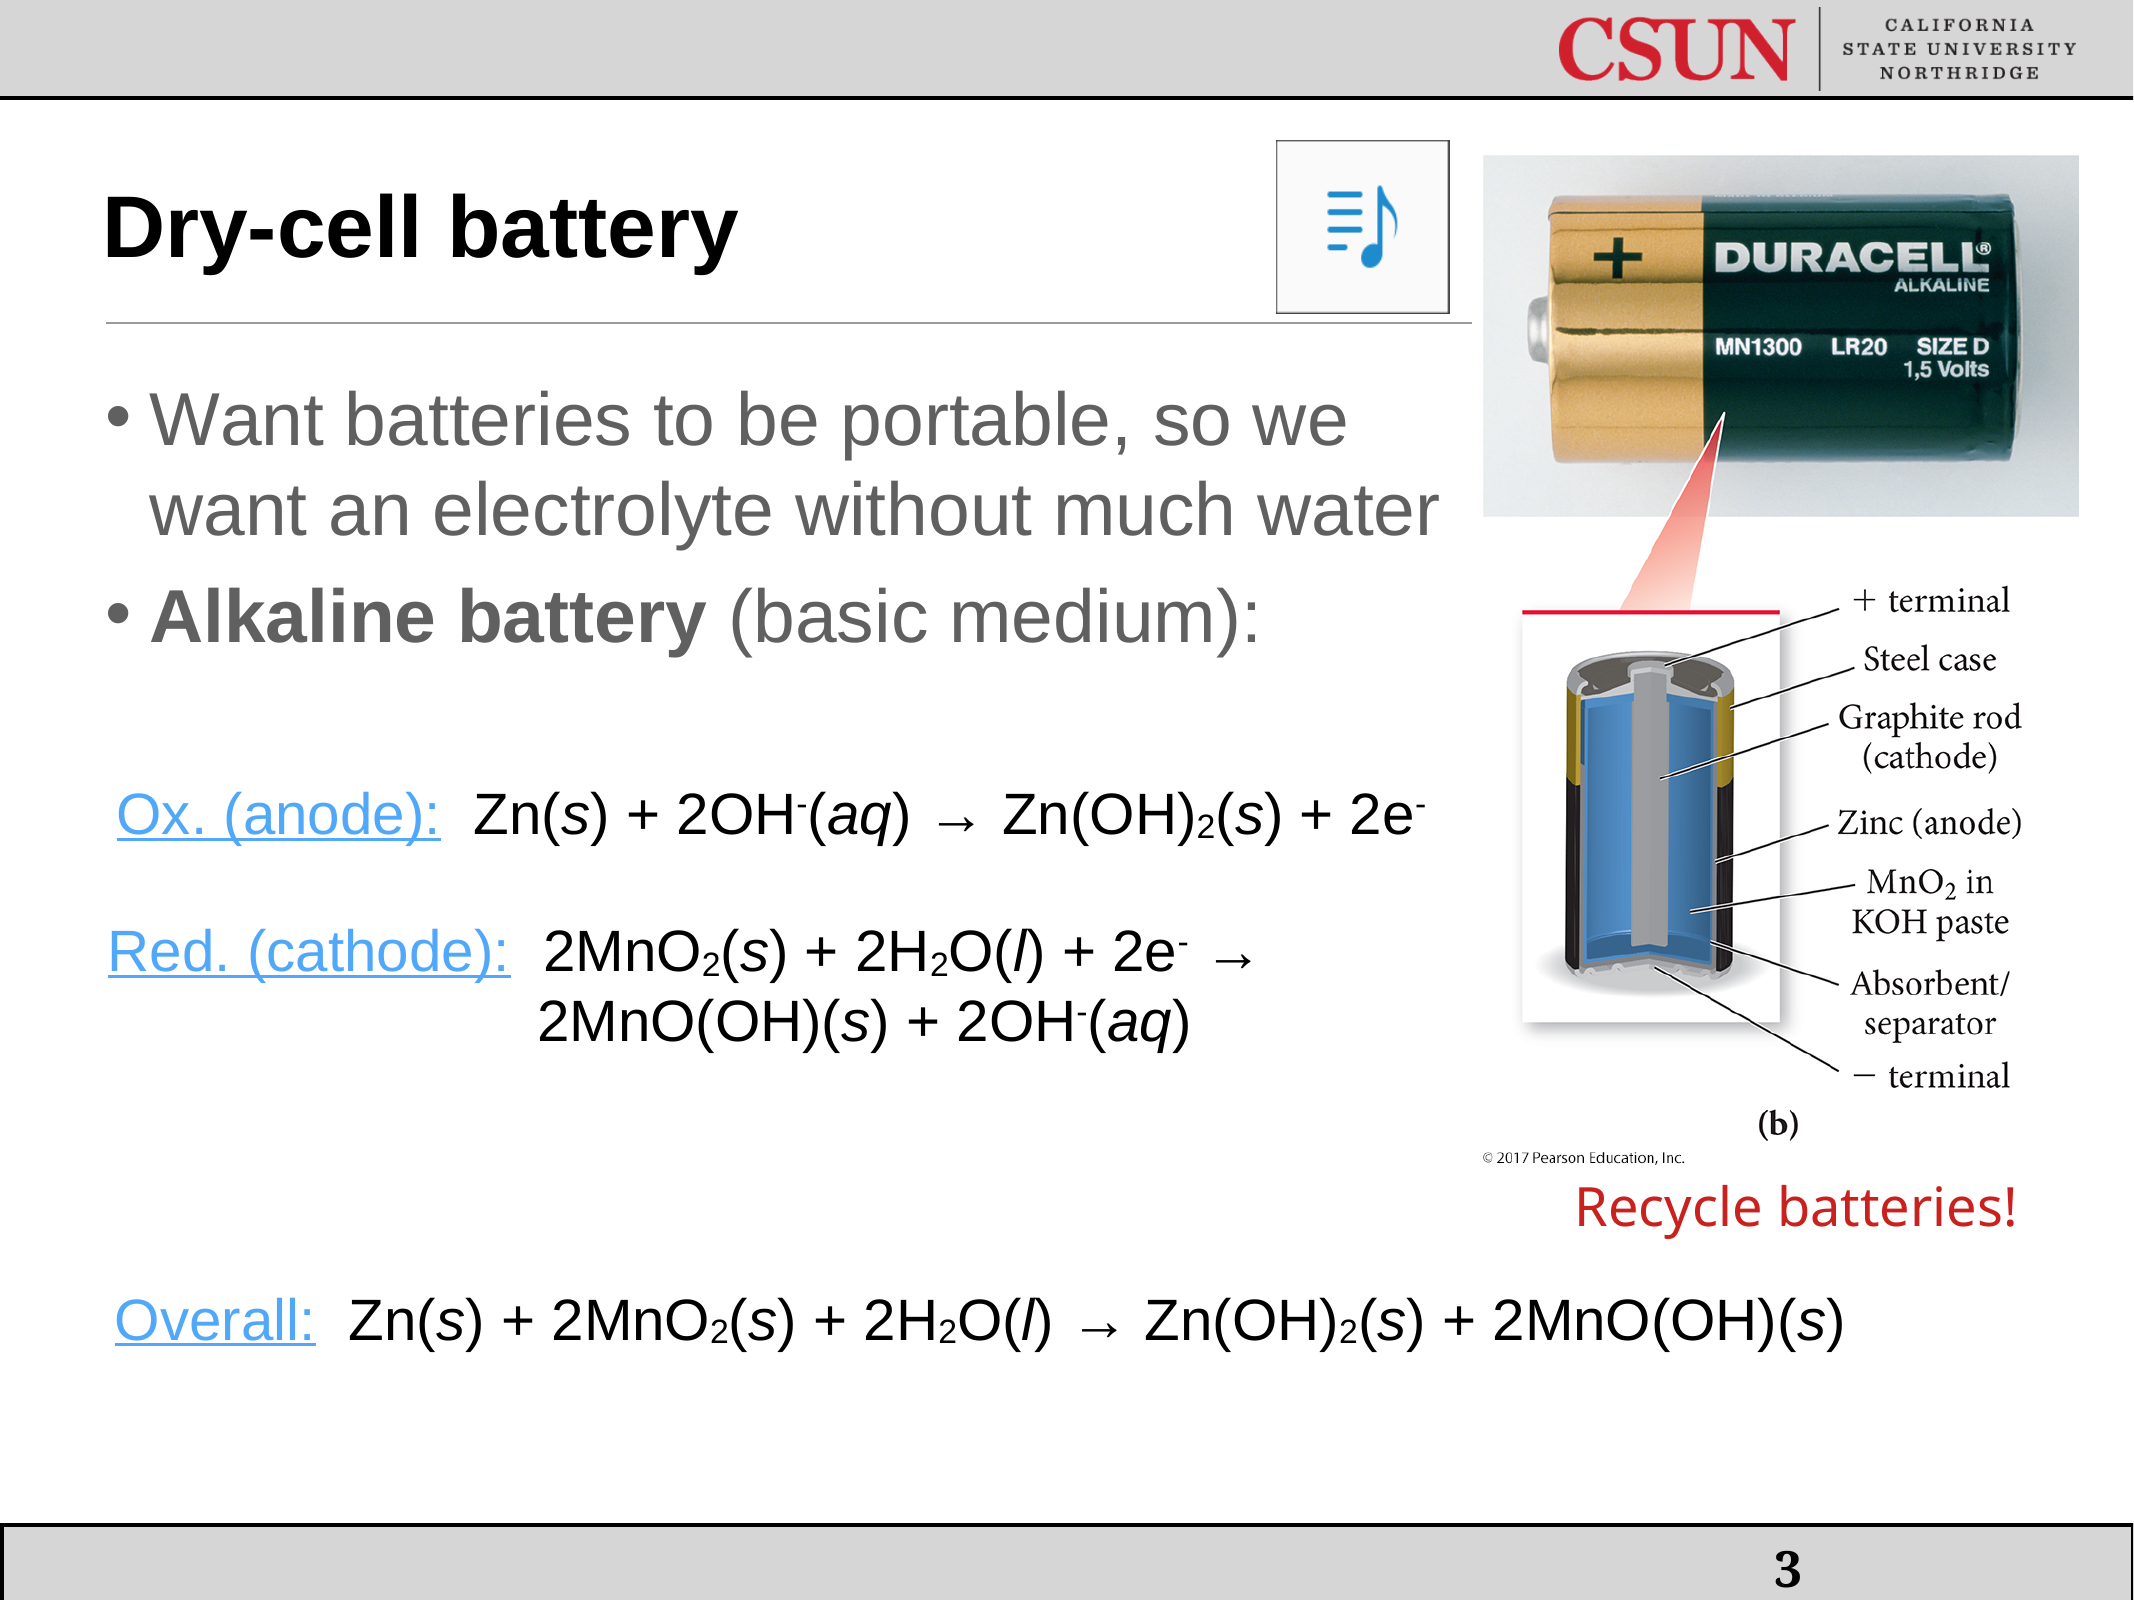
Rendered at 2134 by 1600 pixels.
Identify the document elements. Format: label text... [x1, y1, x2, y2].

picture [1559, 7, 2076, 91]
list Want batteries to be portable, so we want an electrolyte without much water Alkaline battery (basic medium): [97, 362, 1471, 718]
text_box Recycle batteries! [1560, 1165, 2083, 1246]
text_box [1275, 139, 1451, 316]
text_box Ox. (anode): Zn(s) + 2OH-(aq) → Zn(OH)2(s) + 2e- [108, 768, 1435, 855]
text_box Red. (cathode): 2MnO2(s) + 2H2O(l) + 2e- → 2MnO(OH)(s) + 2OH-(aq) [99, 905, 1288, 1062]
picture [1472, 144, 2089, 1172]
text_box Overall: Zn(s) + 2MnO2(s) + 2H2O(l) → Zn(OH)2(s) + 2MnO(OH)(s) [0, 1273, 2006, 1360]
title Dry-cell battery [93, 104, 2040, 284]
